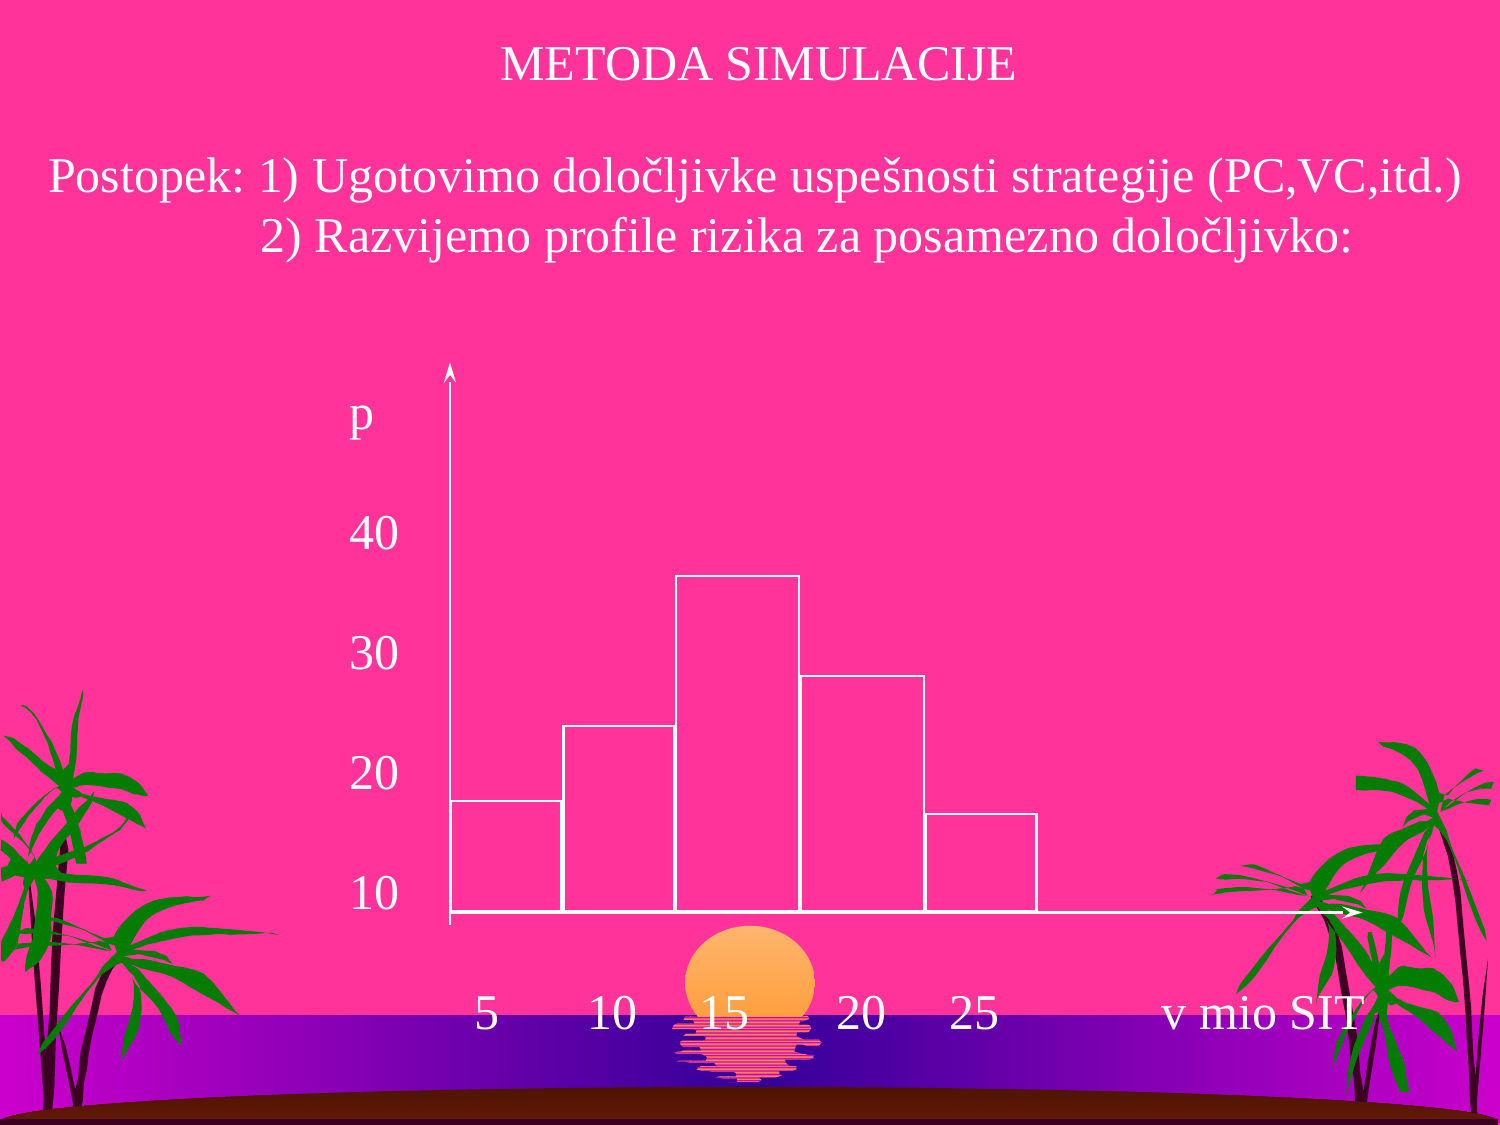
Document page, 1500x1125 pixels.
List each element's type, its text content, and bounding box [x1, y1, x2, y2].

text_box Postopek: 1) Ugotovimo določljivke uspešnosti strategije (PC,VC,itd.) 2) Razvijemo profile rizika za posamezno določljivko: [33, 134, 1479, 271]
text_box METODA SIMULACIJE [484, 22, 1033, 98]
text_box p 40 30 20 10 5 10 15 20 25 v mio SIT [297, 372, 1381, 1108]
